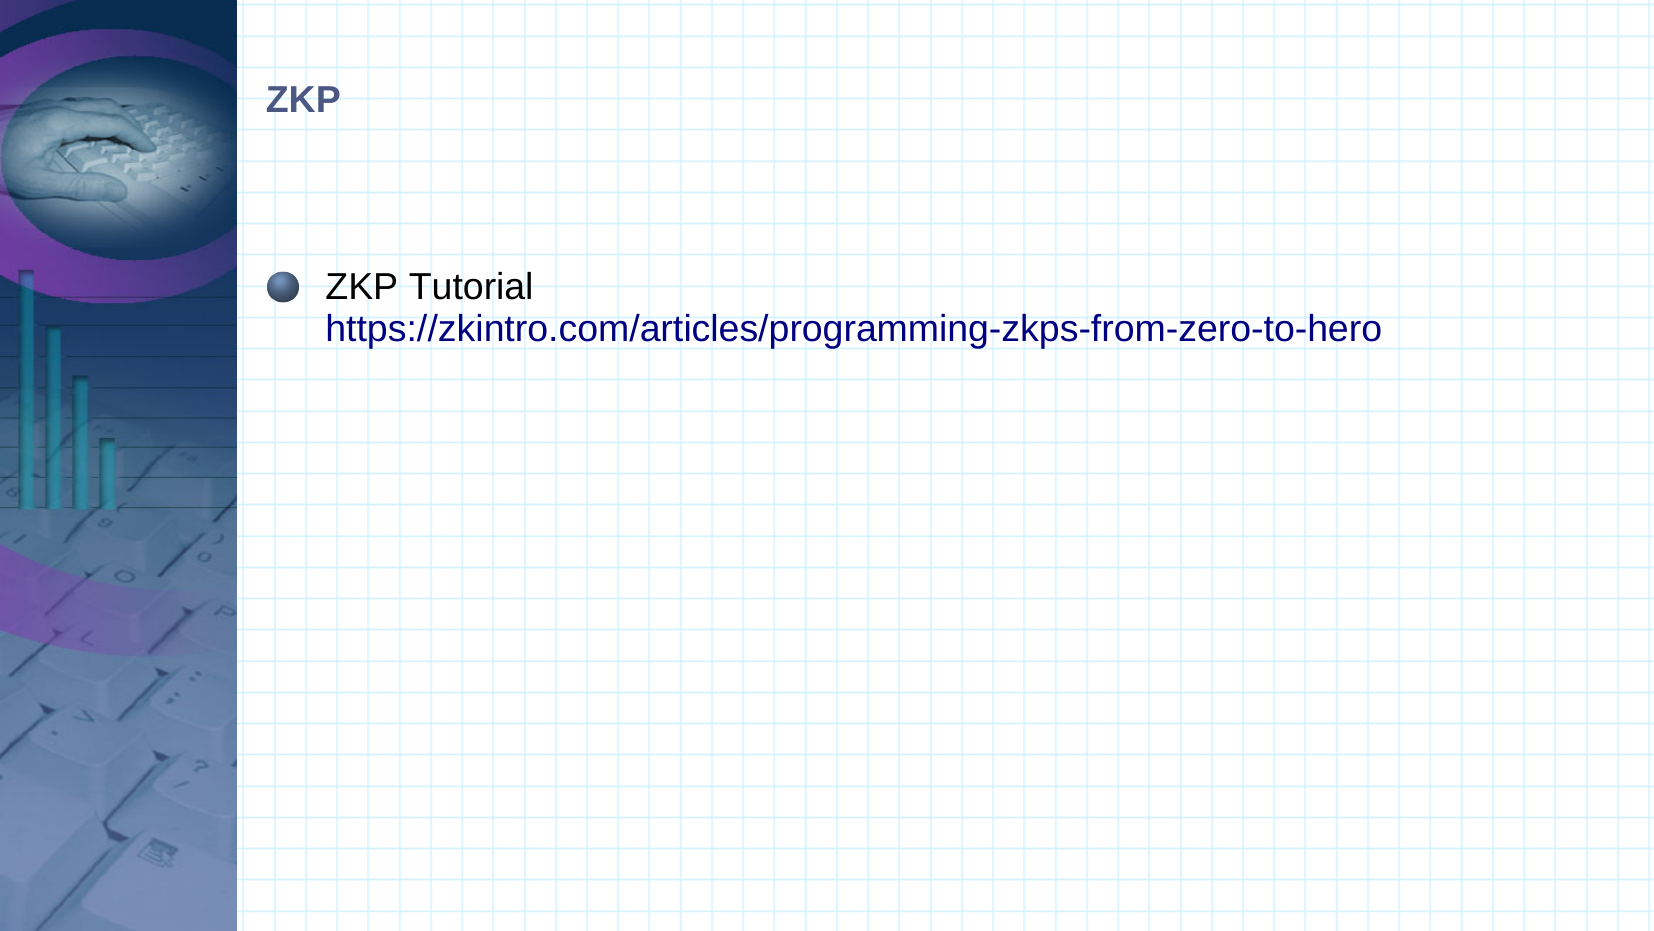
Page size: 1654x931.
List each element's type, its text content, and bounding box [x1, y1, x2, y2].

list ZKP Tutorial https://zkintro.com/articles/programming-zkps-from-zero-to-hero [254, 265, 1640, 701]
title ZKP [265, 21, 1651, 178]
picture [0, 0, 1654, 931]
